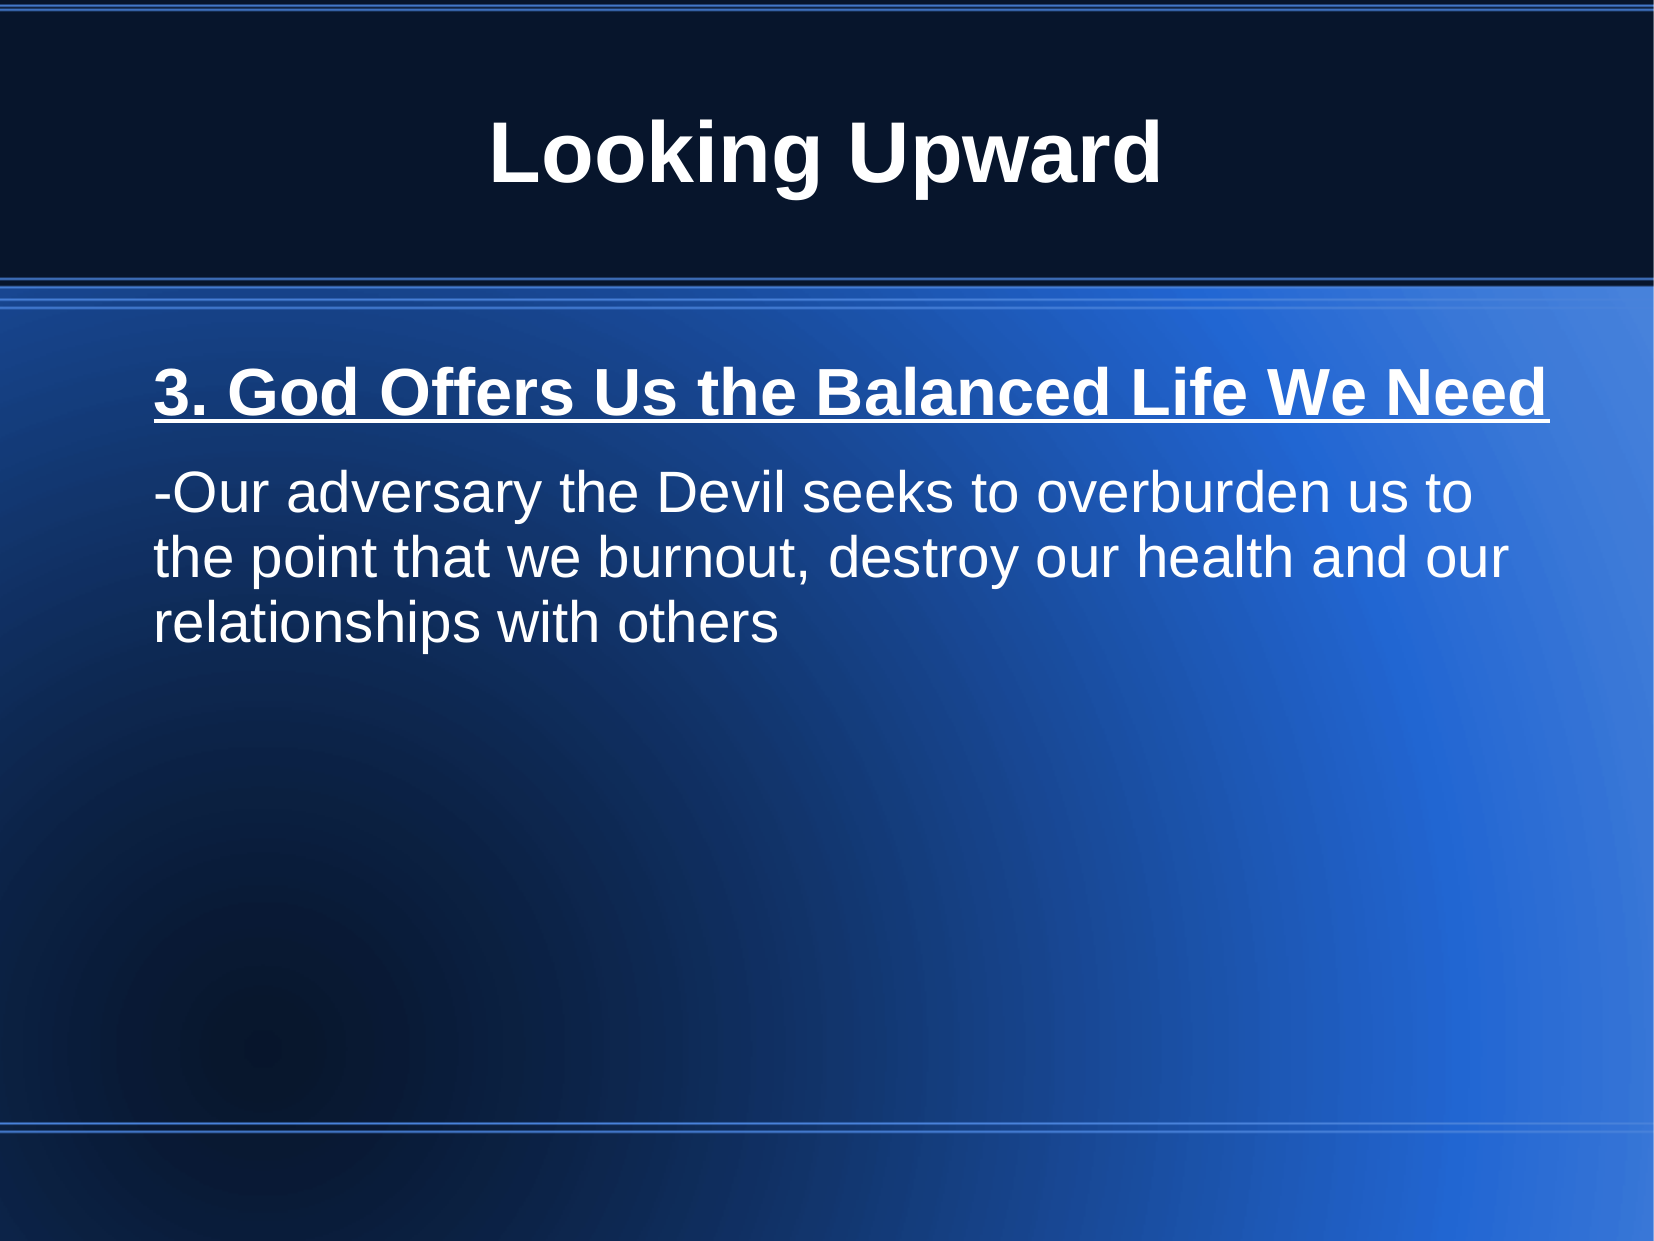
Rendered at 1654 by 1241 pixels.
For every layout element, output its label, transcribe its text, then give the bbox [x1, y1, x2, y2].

list 3. God Offers Us the Balanced Life We Need -Our adversary the Devil seeks to overburden us to the point that we burnout, destroy our health and our relationships with others [82, 355, 1571, 1058]
title Looking Upward [82, 49, 1571, 257]
picture [0, 0, 1654, 1241]
